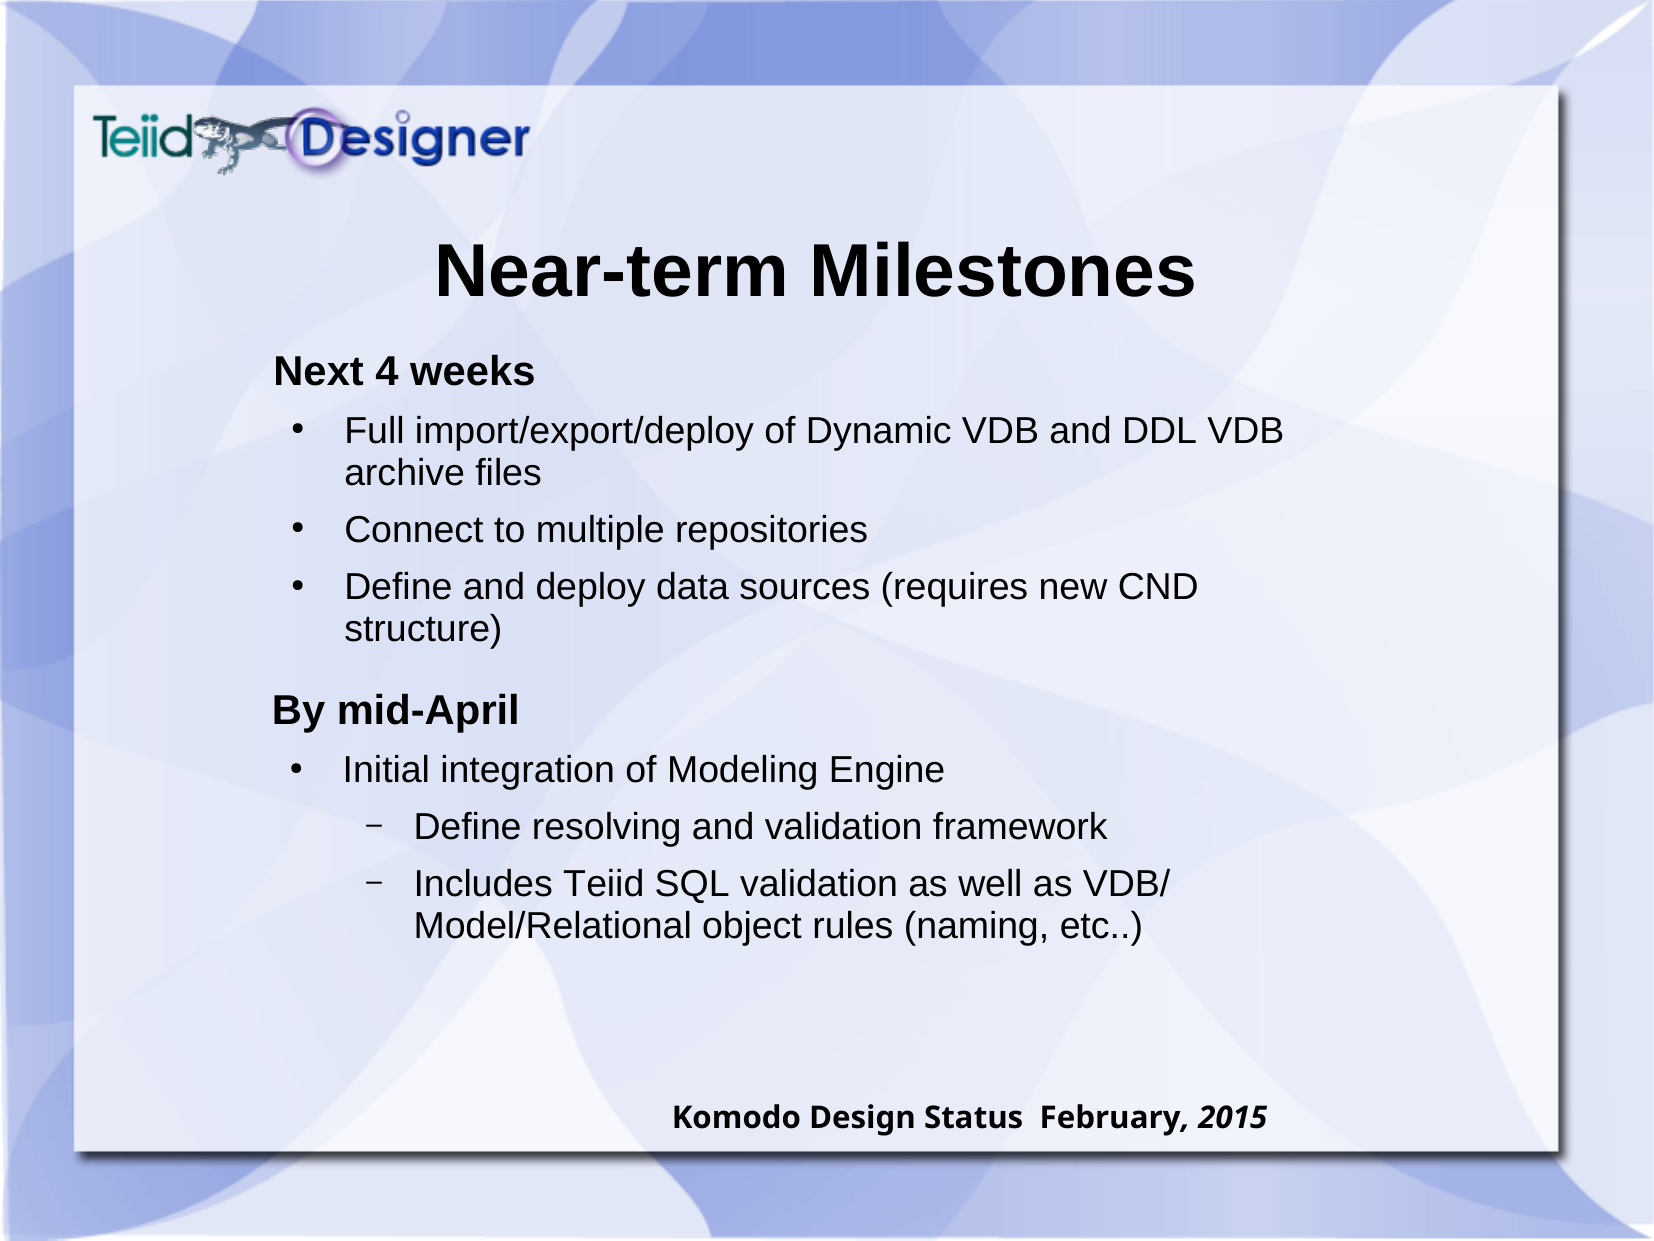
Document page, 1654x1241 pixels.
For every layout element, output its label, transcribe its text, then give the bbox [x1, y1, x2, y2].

picture [0, 0, 1654, 1241]
text_box Next 4 weeks Full import/export/deploy of Dynamic VDB and DDL VDB archive files Connect to multiple repositories Define and deploy data sources (requires new CND structure) [273, 347, 1363, 650]
text_box By mid-April Initial integration of Modeling Engine Define resolving and validation framework Includes Teiid SQL validation as well as VDB/Model/Relational object rules (naming, etc..) [271, 687, 1289, 999]
title Near-term Milestones [90, 210, 1543, 331]
